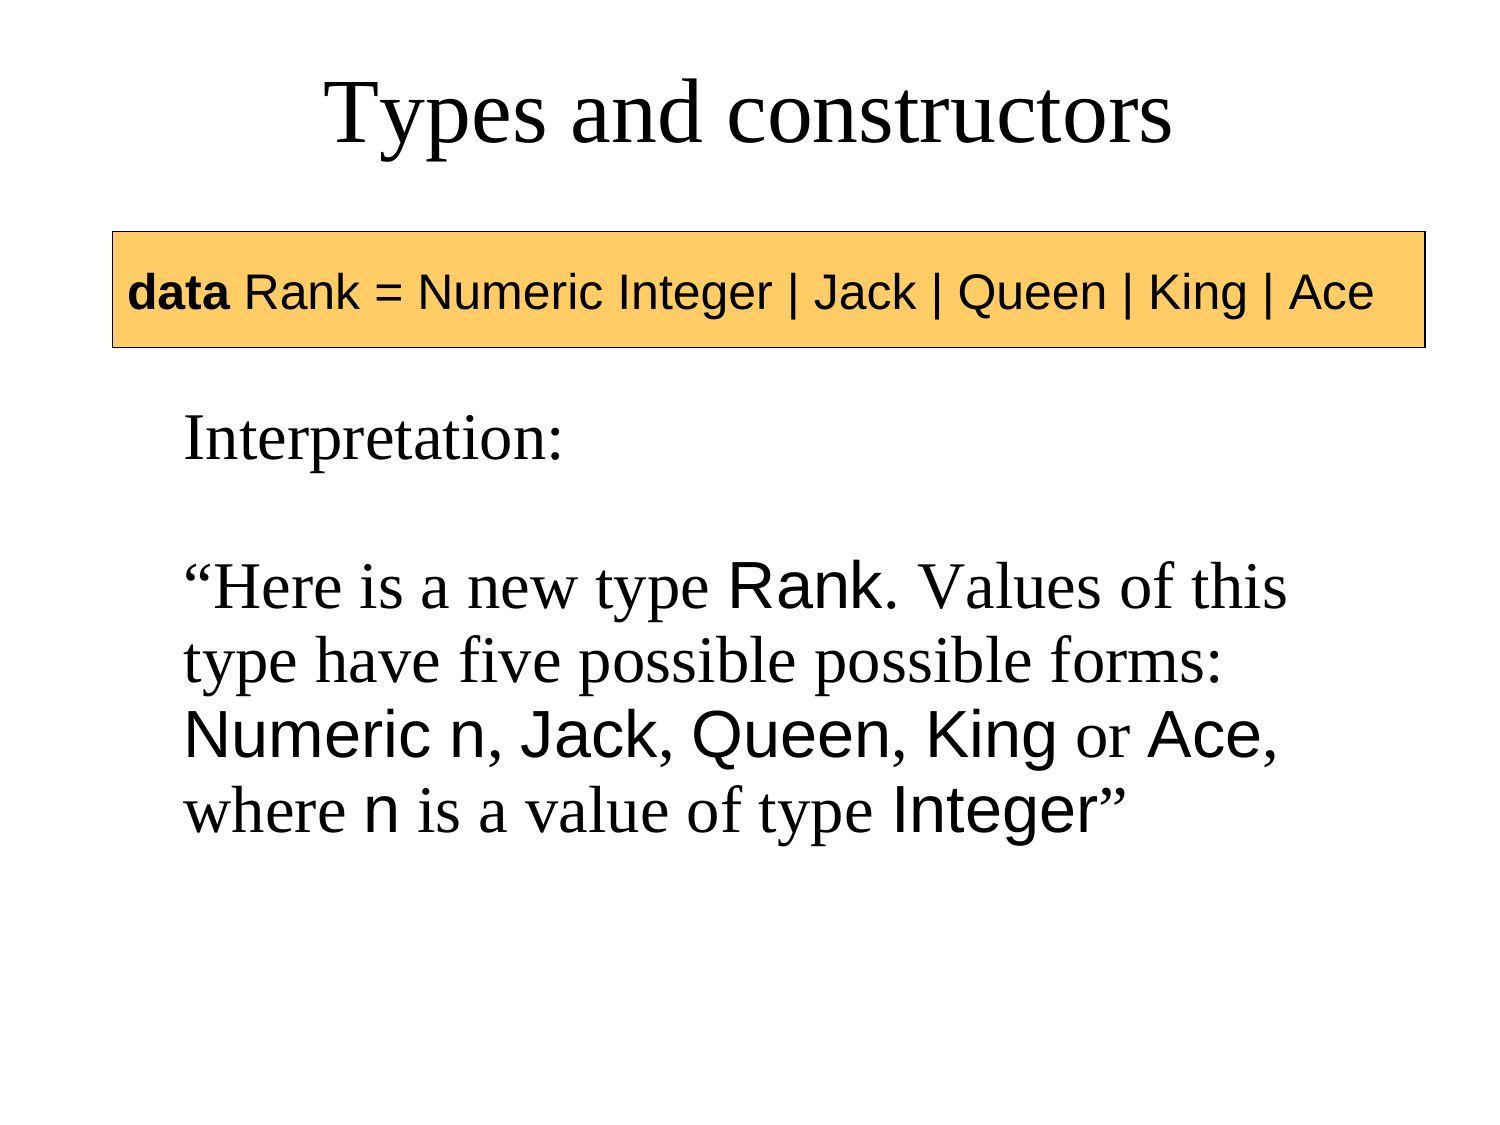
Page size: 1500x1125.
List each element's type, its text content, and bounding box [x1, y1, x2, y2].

text_box data Rank = Numeric Integer | Jack | Queen | King | Ace [112, 231, 1426, 348]
title Types and constructors [112, 17, 1388, 205]
list Interpretation: “Here is a new type Rank. Values of this type have five possible possible forms: Numeric n, Jack, Queen, King or Ace, where n is a value of type Integer” [112, 392, 1388, 996]
